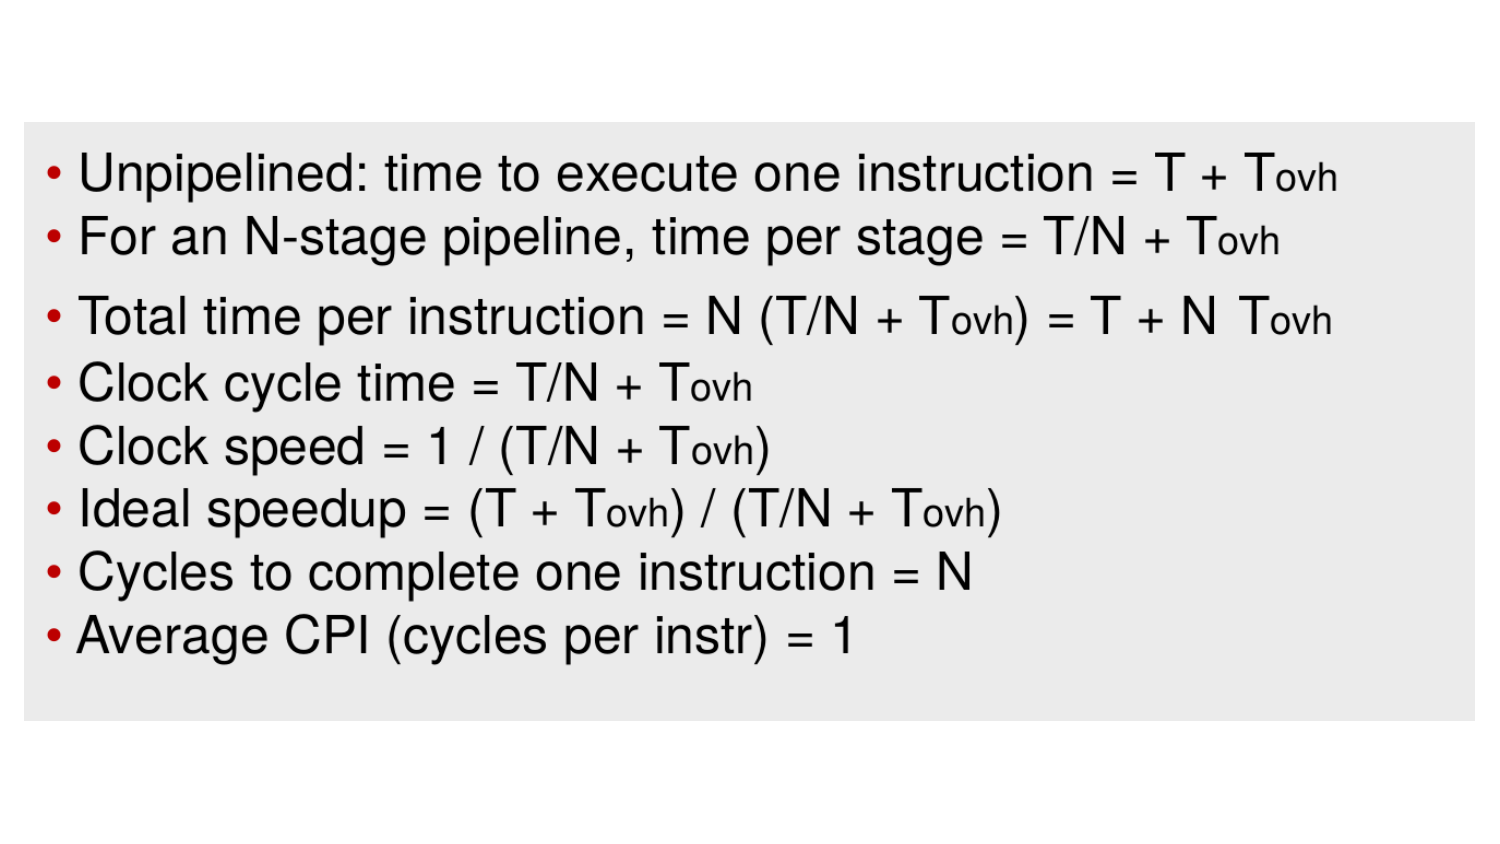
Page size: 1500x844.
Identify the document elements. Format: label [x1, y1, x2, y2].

picture [24, 122, 1475, 721]
